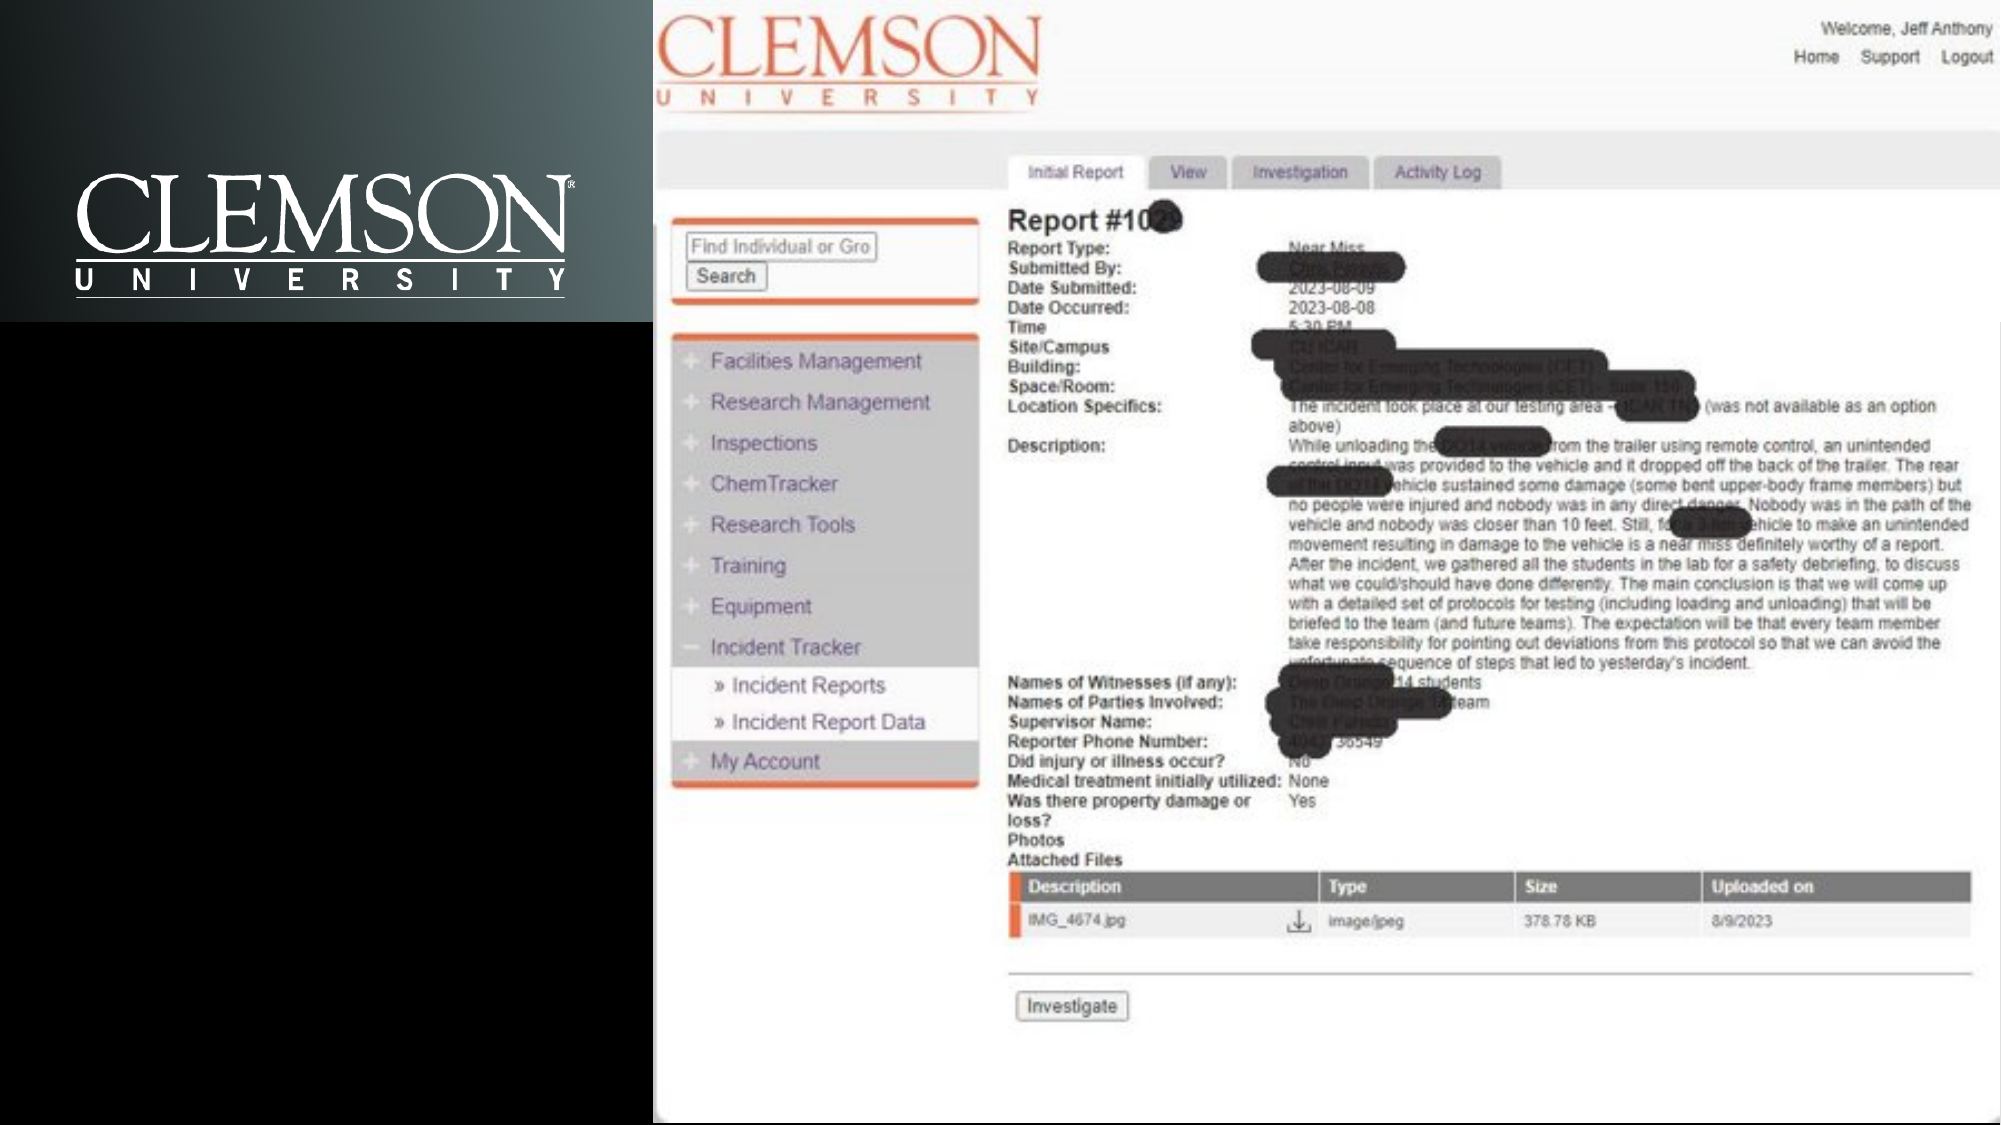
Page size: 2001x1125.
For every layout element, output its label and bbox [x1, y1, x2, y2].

text_box [0, 0, 2000, 1125]
picture [653, 0, 2000, 1123]
picture [75, 173, 575, 298]
